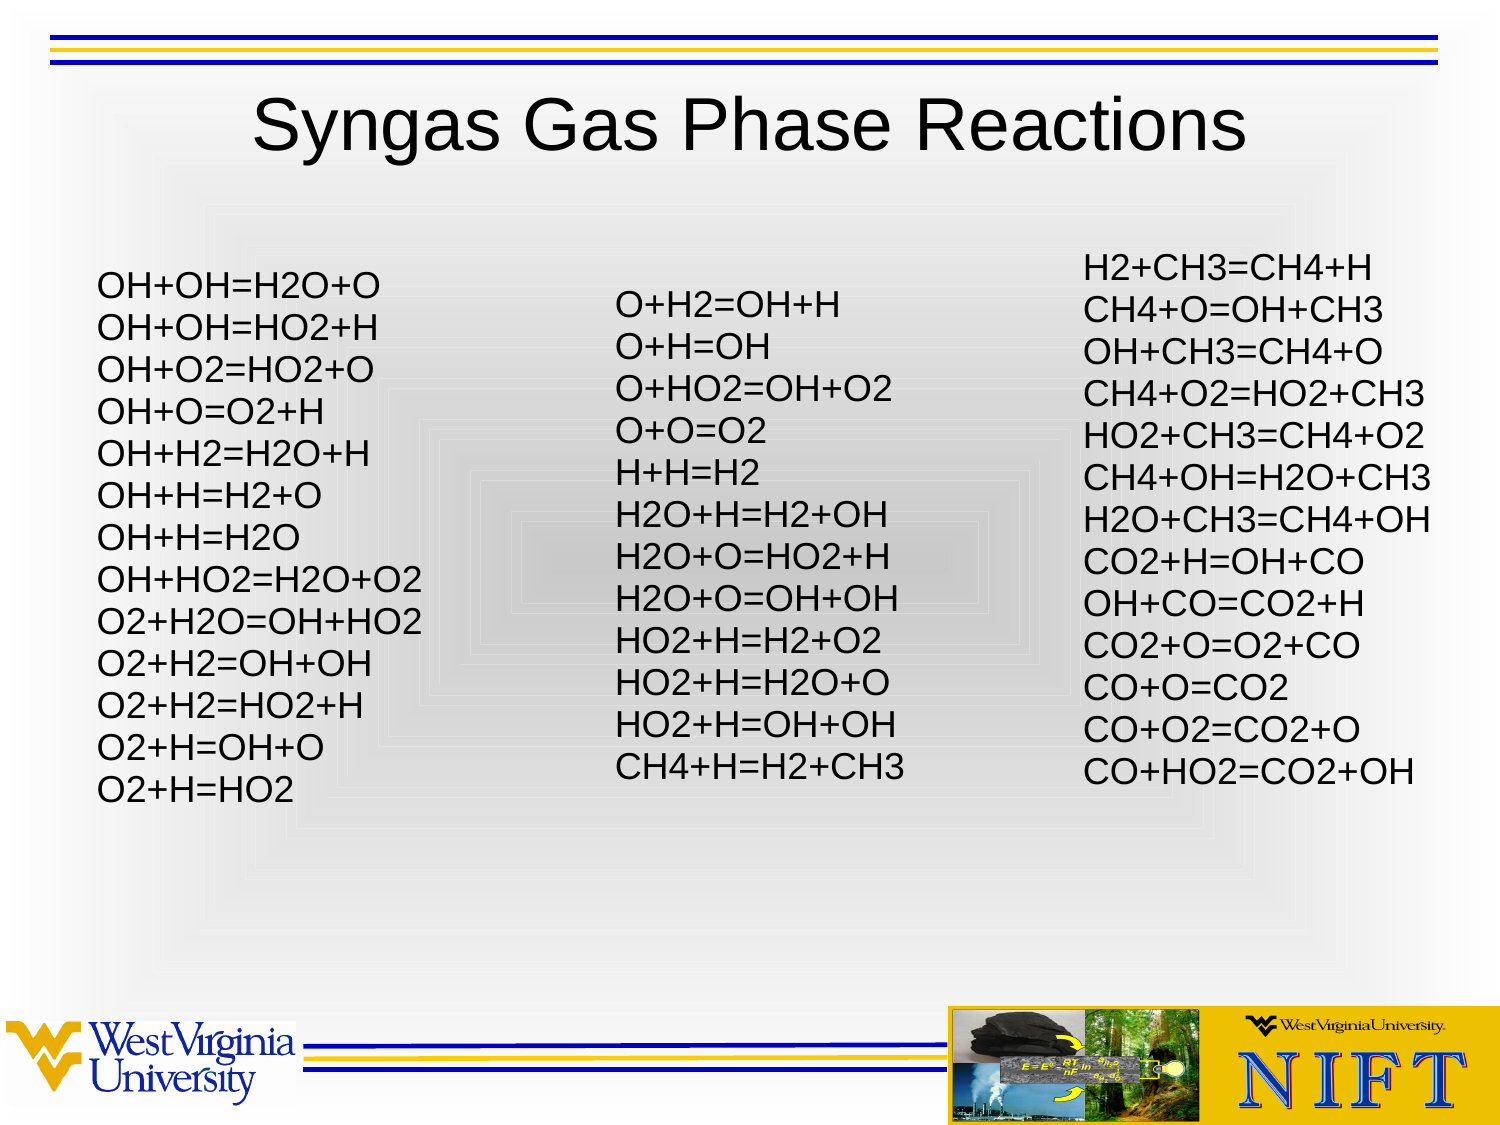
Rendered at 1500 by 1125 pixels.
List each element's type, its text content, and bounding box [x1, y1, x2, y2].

text_box O+H2=OH+H O+H=OH O+HO2=OH+O2 O+O=O2 H+H=H2 H2O+H=H2+OH H2O+O=HO2+H H2O+O=OH+OH HO2+H=H2+O2 HO2+H=H2O+O HO2+H=OH+OH CH4+H=H2+CH3 [600, 276, 920, 796]
picture [948, 1006, 1500, 1125]
text_box H2+CH3=CH4+H CH4+O=OH+CH3 OH+CH3=CH4+O CH4+O2=HO2+CH3 HO2+CH3=CH4+O2 CH4+OH=H2O+CH3 H2O+CH3=CH4+OH CO2+H=OH+CO OH+CO=CO2+H CO2+O=O2+CO CO+O=CO2 CO+O2=CO2+O CO+HO2=CO2+OH [1068, 239, 1446, 801]
title Syngas Gas Phase Reactions [75, 64, 1426, 186]
text_box OH+OH=H2O+O OH+OH=HO2+H OH+O2=HO2+O OH+O=O2+H OH+H2=H2O+H OH+H=H2+O OH+H=H2O OH+HO2=H2O+O2 O2+H2O=OH+HO2 O2+H2=OH+OH O2+H2=HO2+H O2+H=OH+O O2+H=HO2 [81, 256, 437, 818]
